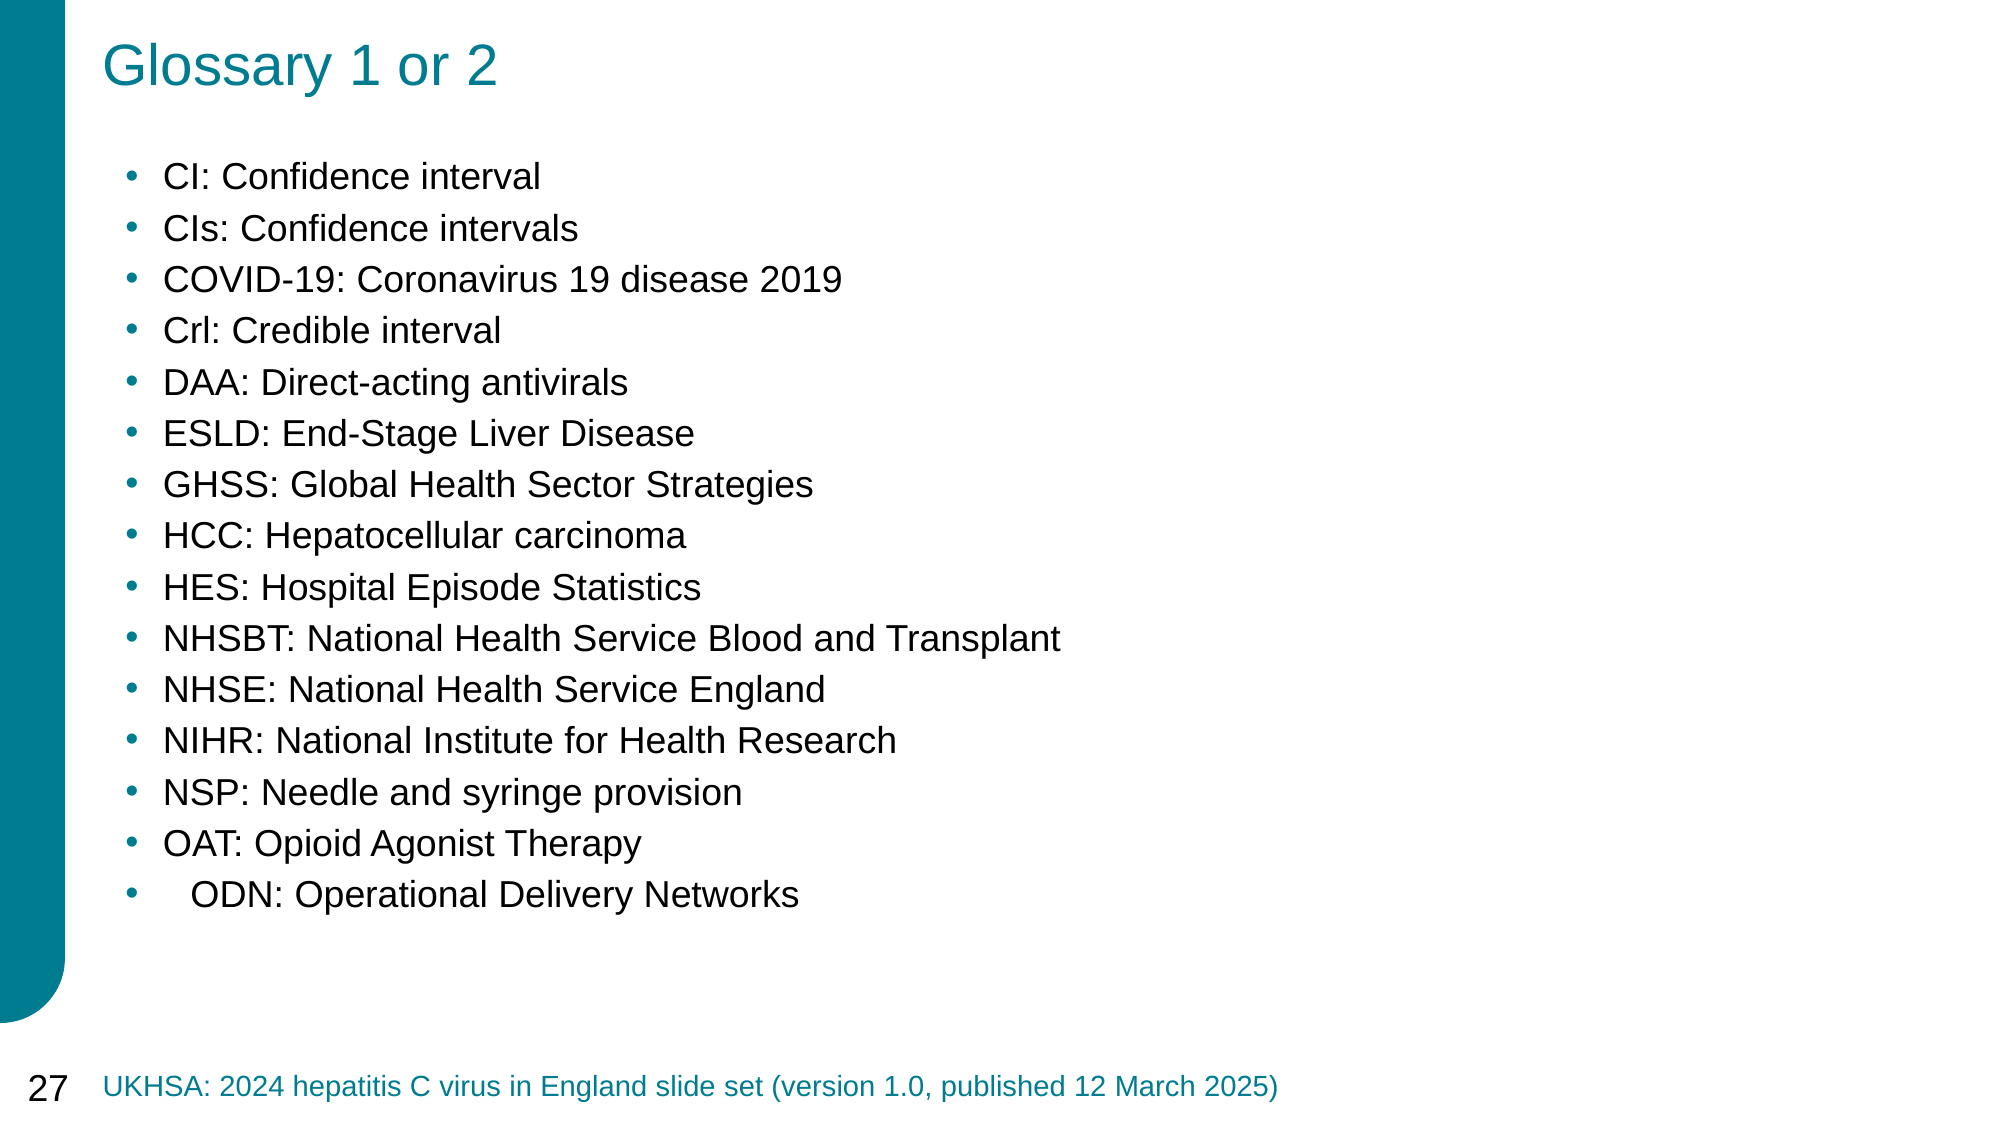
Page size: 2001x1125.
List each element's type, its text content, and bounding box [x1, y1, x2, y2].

title Glossary 1 or 2 [87, 27, 1913, 118]
list CI: Confidence interval CIs: Confidence intervals COVID-19: Coronavirus 19 disease 2019 Crl: Credible interval DAA: Direct-acting antivirals ESLD: End-Stage Liver Disease GHSS: Global Health Sector Strategies HCC: Hepatocellular carcinoma HES: Hospital Episode Statistics NHSBT: National Health Service Blood and Transplant NHSE: National Health Service England NIHR: National Institute for Health Research NSP: Needle and syringe provision OAT: Opioid Agonist Therapy ODN: Operational Delivery Networks [110, 145, 1977, 931]
text_box [12, 1056, 87, 1115]
text_box UKHSA: 2024 hepatitis C virus in England slide set (version 1.0, published 12 March 2025) [87, 1054, 1730, 1115]
